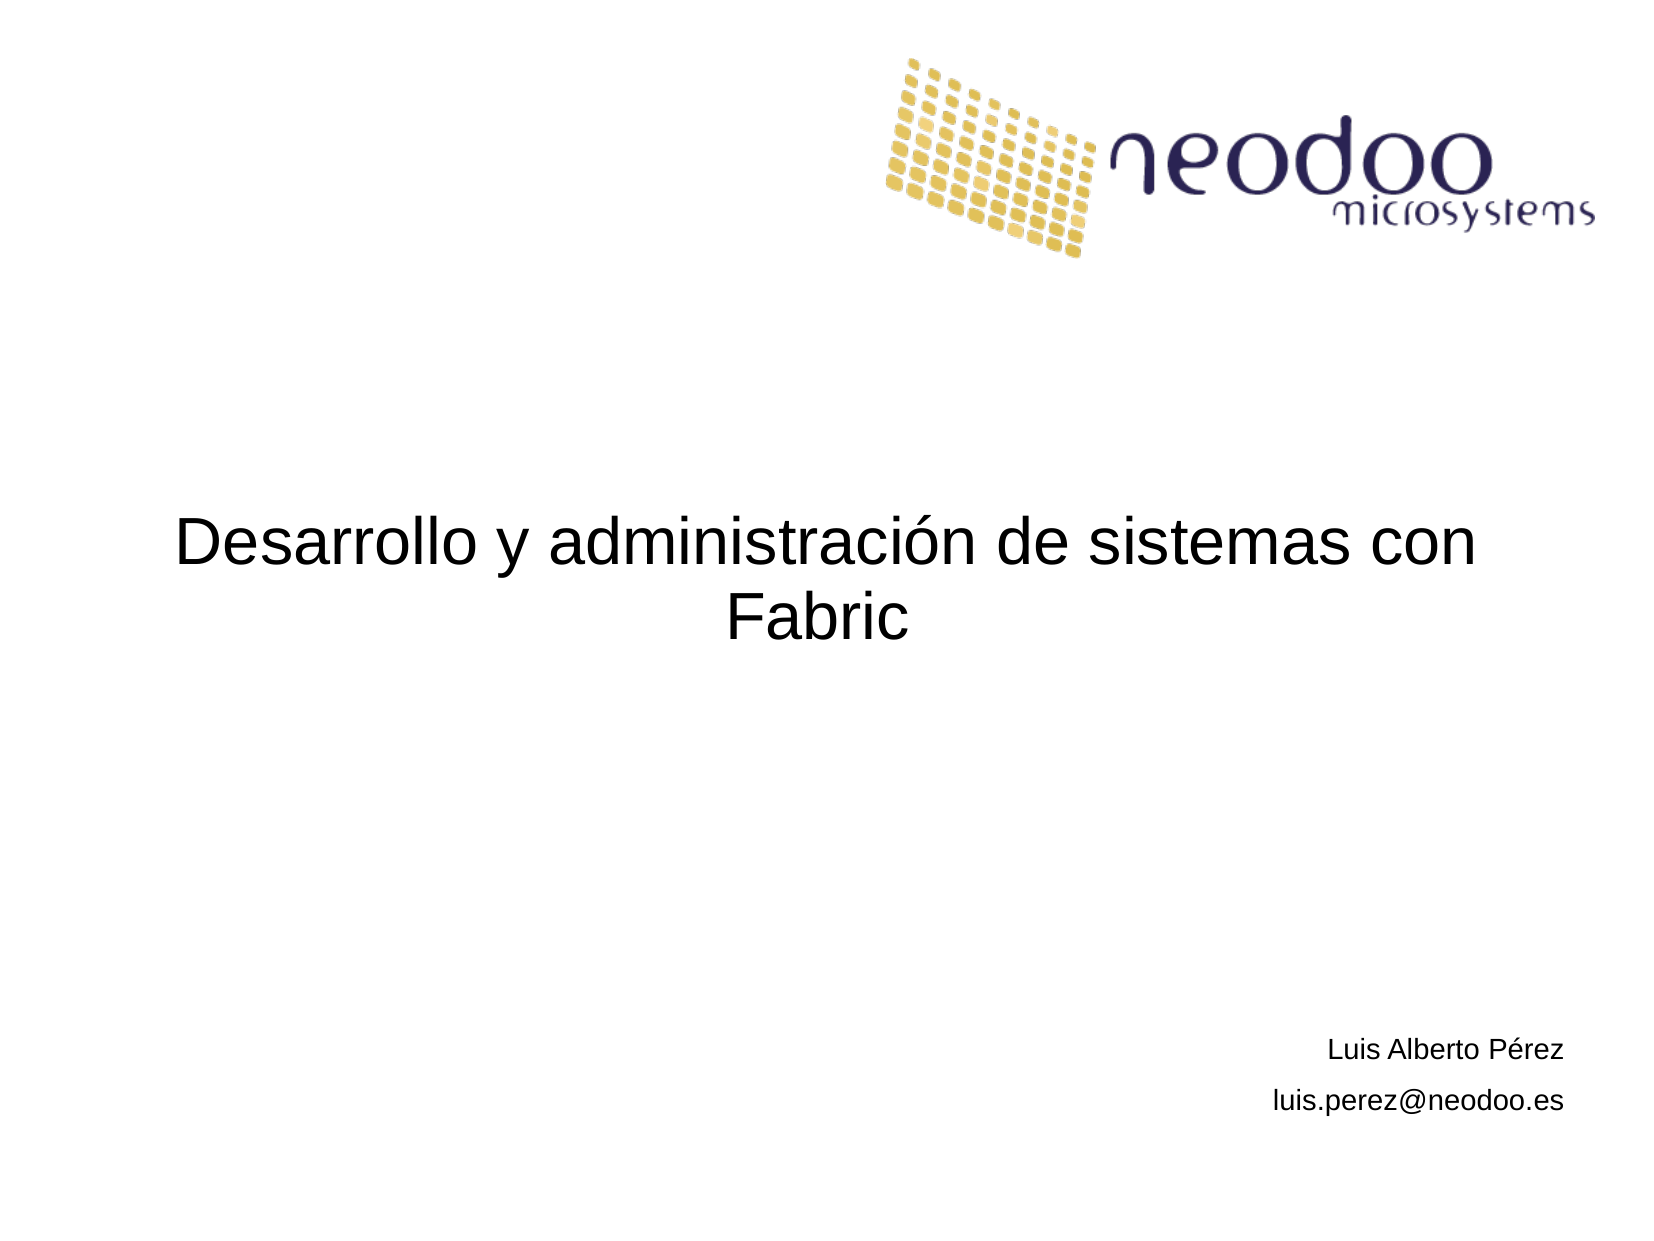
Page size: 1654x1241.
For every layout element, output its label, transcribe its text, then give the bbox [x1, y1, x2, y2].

list Luis Alberto Pérez luis.perez@neodoo.es [797, 1033, 1565, 1182]
picture [885, 58, 1595, 259]
subtitle Desarrollo y administración de sistemas con Fabric [82, 49, 1571, 1109]
